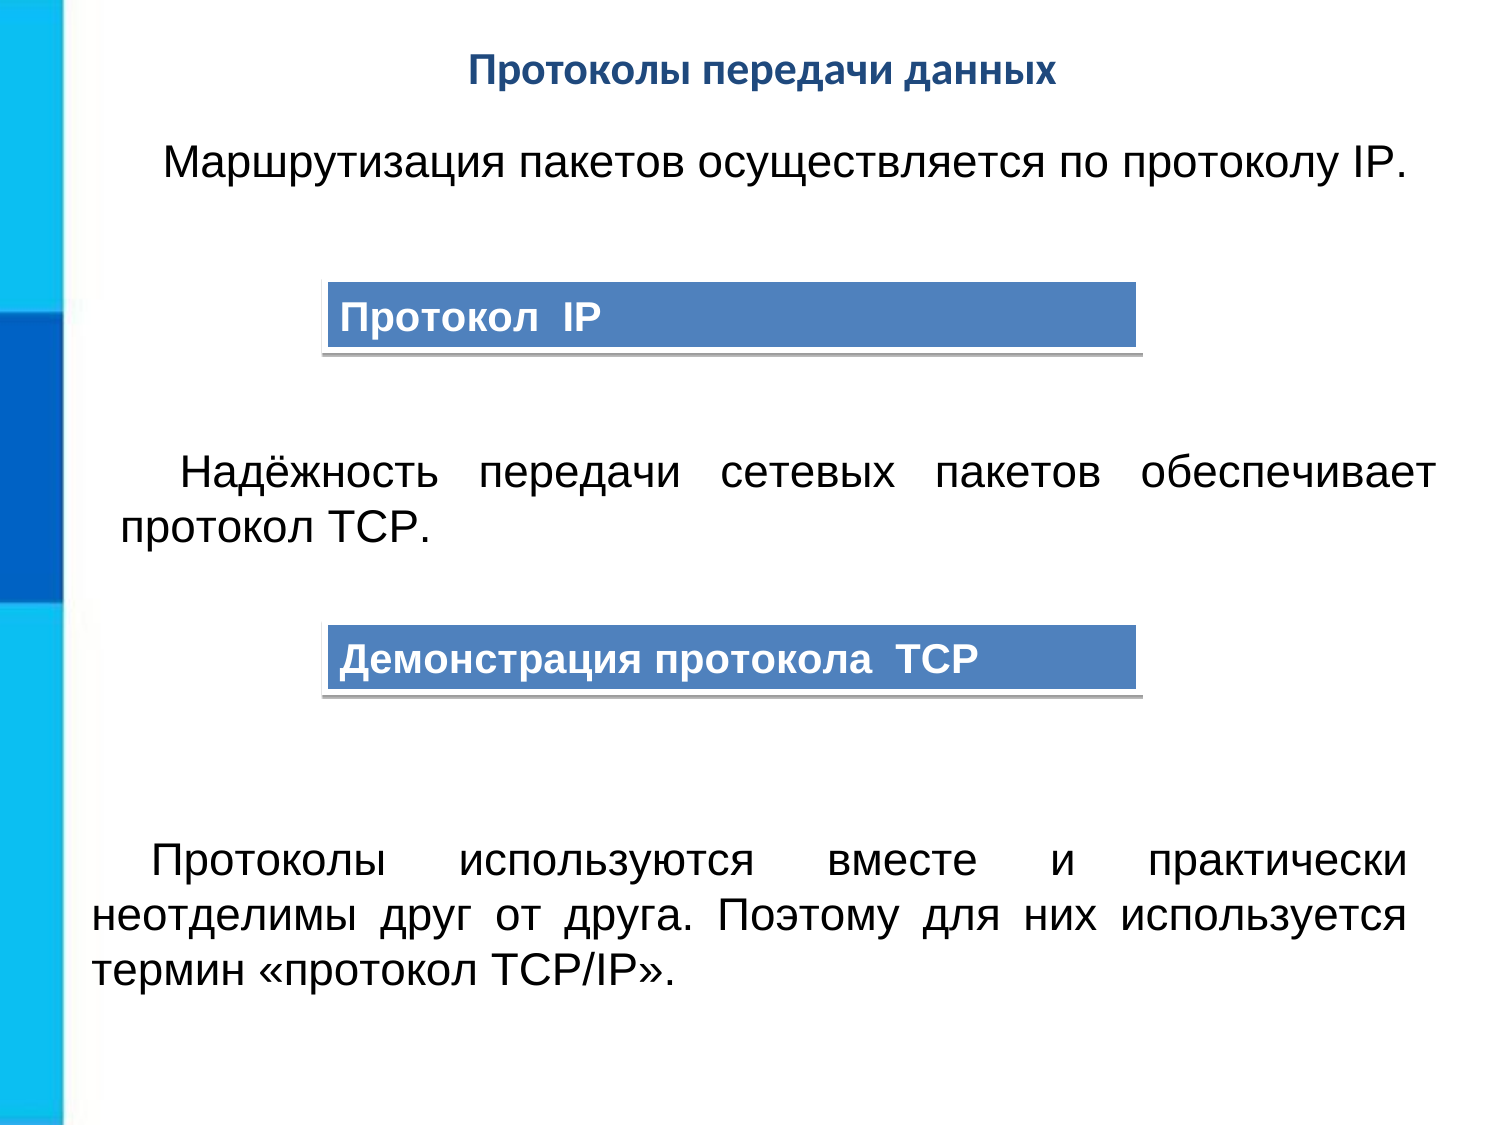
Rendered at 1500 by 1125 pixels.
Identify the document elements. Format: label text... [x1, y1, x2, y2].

text_box Протоколы используются вместе и практически неотделимы друг от друга. Поэтому для них используется термин «протокол TCP/IP». [76, 822, 1424, 1003]
picture [0, 0, 1500, 1125]
text_box Маршрутизация пакетов осуществляется по протоколу IP. [88, 123, 1436, 195]
text_box Протокол IP [324, 278, 1140, 350]
text_box Демонстрация протокола TCP [324, 621, 1140, 693]
text_box Надёжность передачи сетевых пакетов обеспечивает протокол TCP. [105, 433, 1453, 559]
text_box Протоколы передачи данных [100, 30, 1426, 102]
